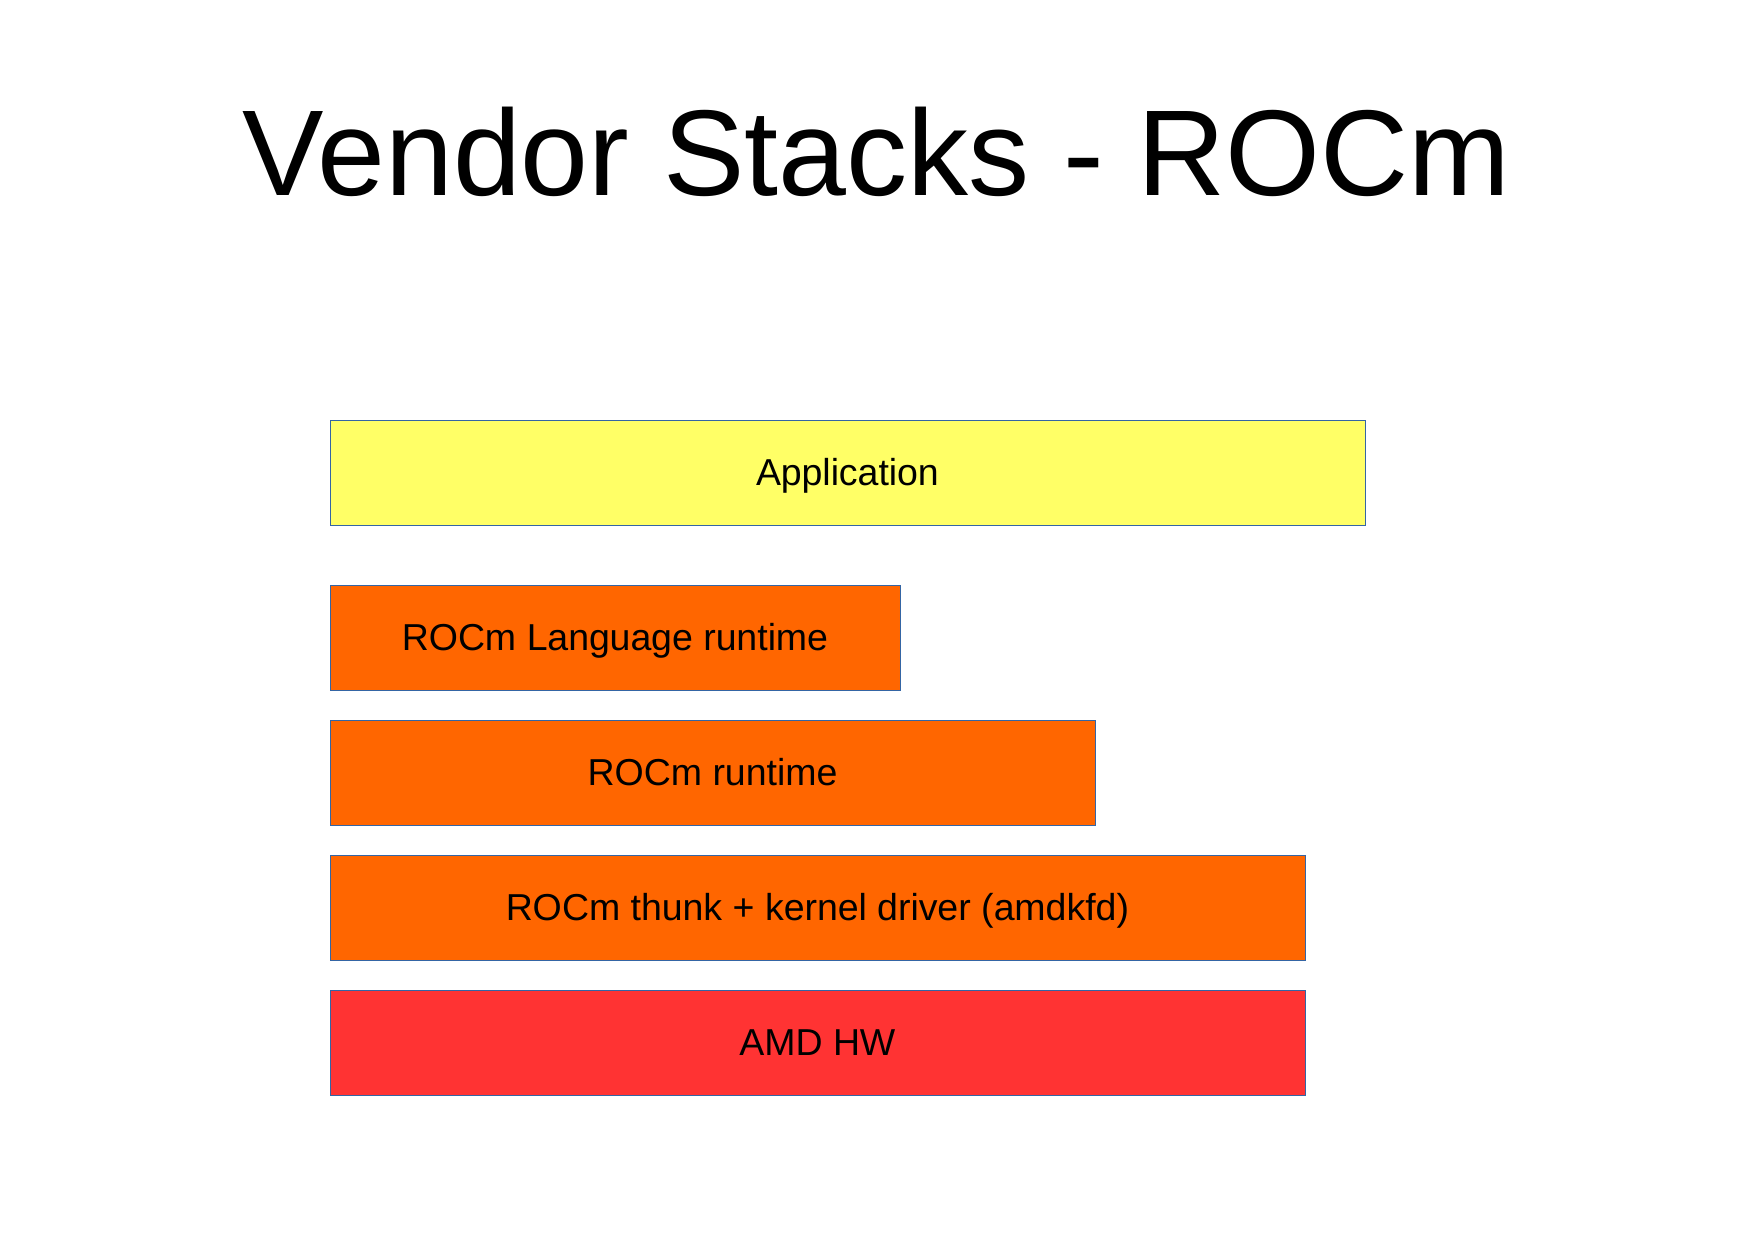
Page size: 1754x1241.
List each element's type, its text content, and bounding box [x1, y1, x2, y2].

text_box Application [330, 420, 1366, 526]
text_box ROCm runtime [330, 720, 1096, 826]
text_box AMD HW [330, 990, 1306, 1096]
text_box ROCm thunk + kernel driver (amdkfd) [330, 855, 1306, 961]
title Vendor Stacks - ROCm [87, 49, 1667, 257]
text_box ROCm Language runtime [330, 585, 901, 691]
